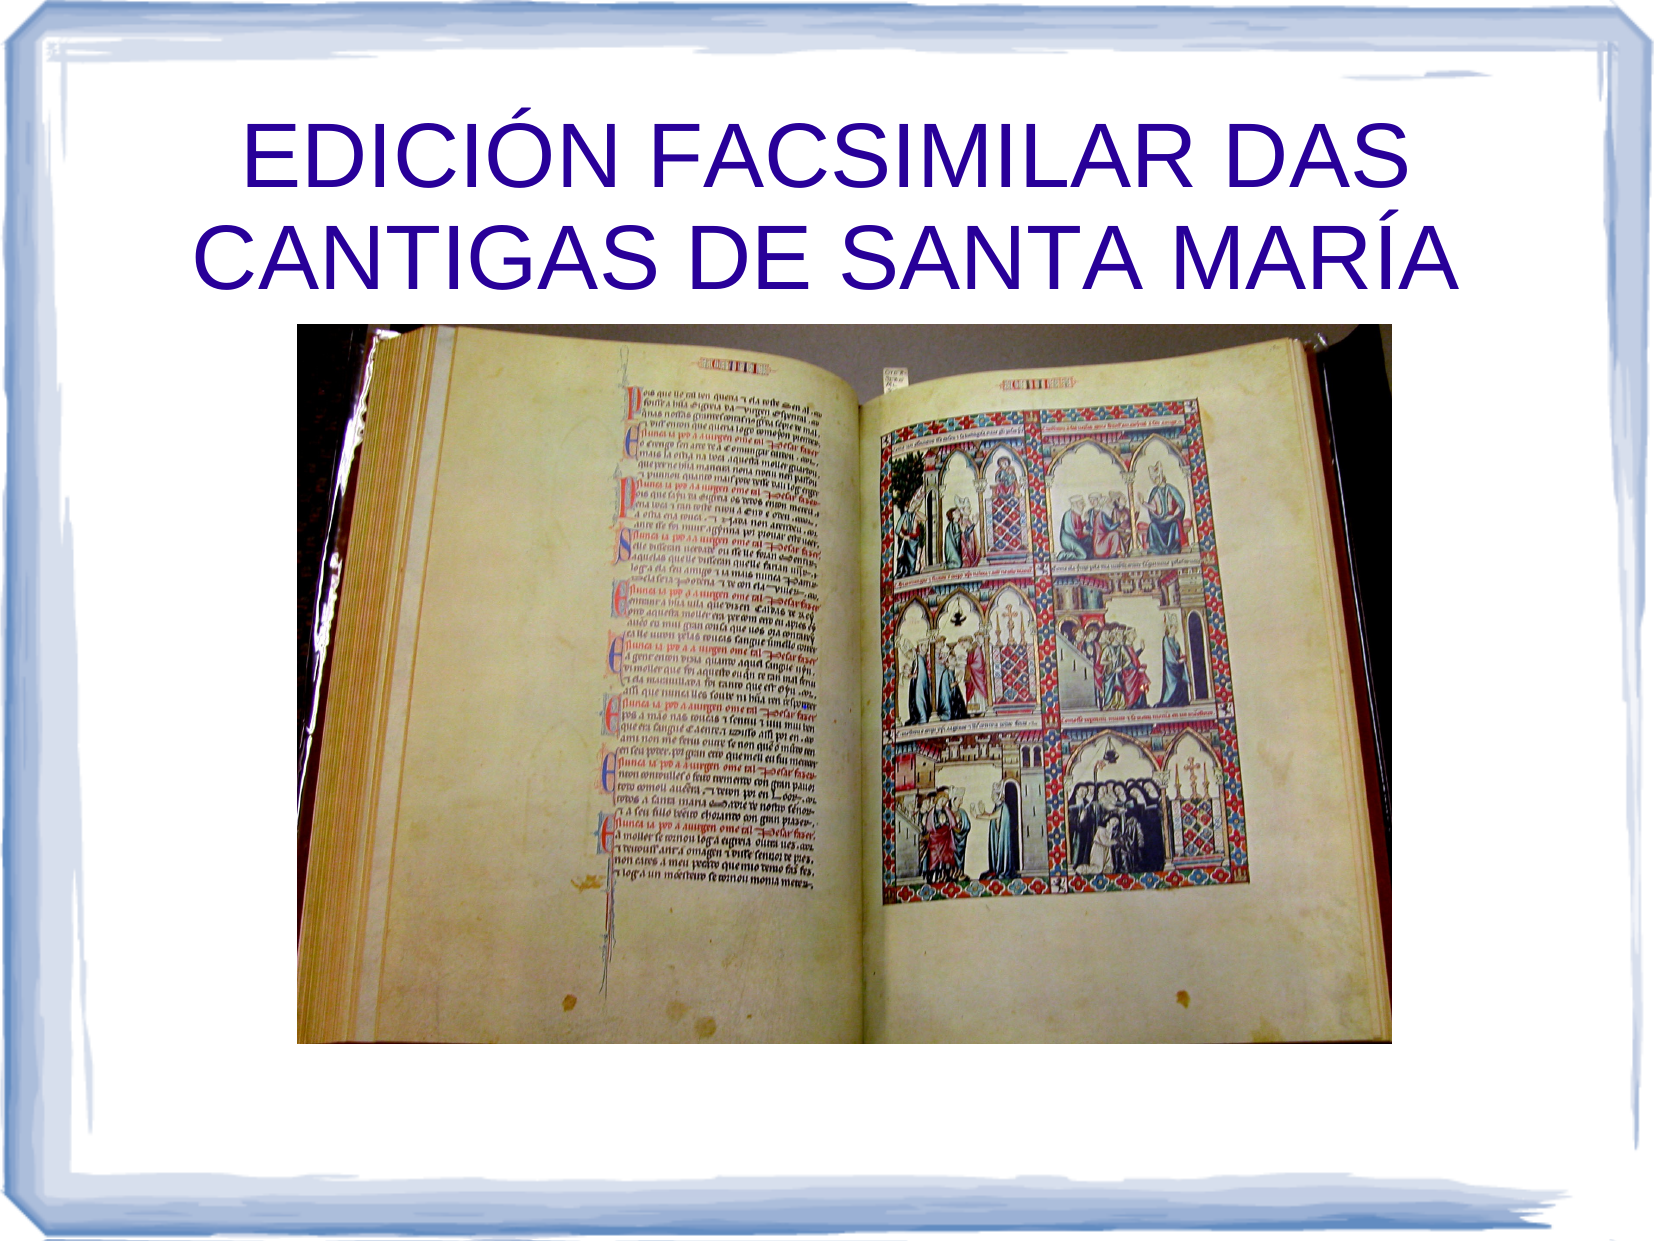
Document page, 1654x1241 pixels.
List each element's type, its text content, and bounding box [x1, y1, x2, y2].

title EDICIÓN FACSIMILAR DAS CANTIGAS DE SANTA MARÍA [147, 104, 1506, 310]
picture [0, 0, 1654, 1241]
